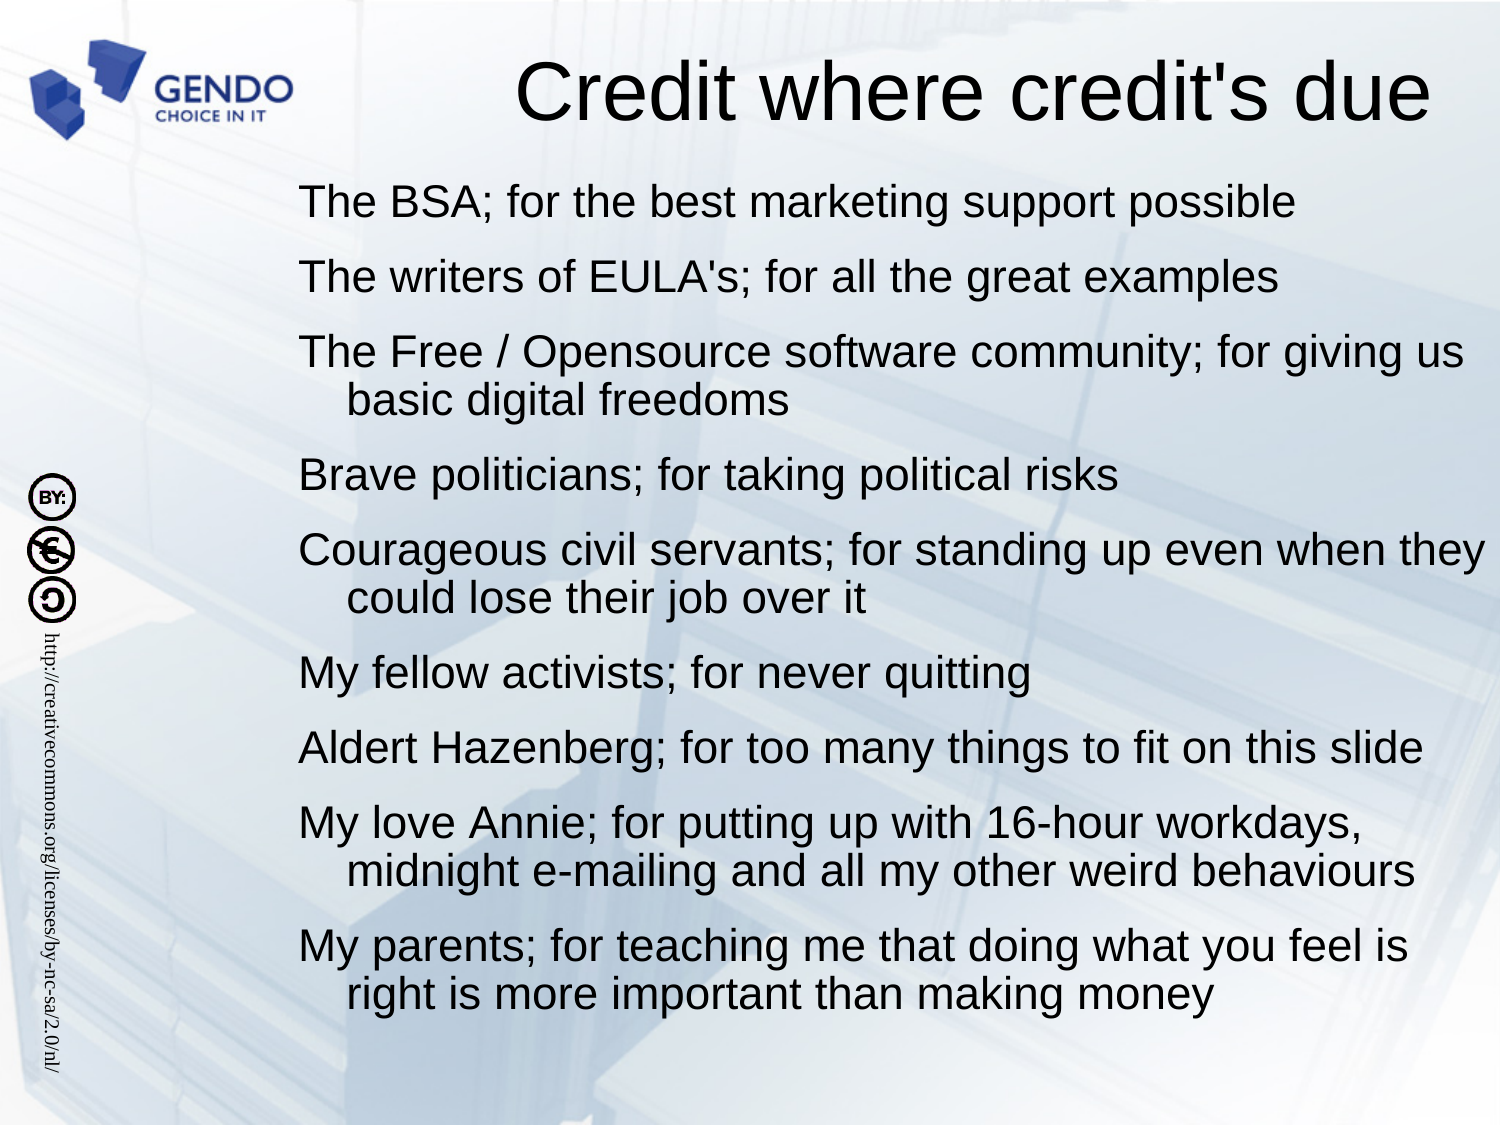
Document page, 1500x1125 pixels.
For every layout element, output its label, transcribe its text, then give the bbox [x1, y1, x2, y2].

list The BSA; for the best marketing support possible The writers of EULA's; for all the great examples The Free / Opensource software community; for giving us basic digital freedoms Brave politicians; for taking political risks Courageous civil servants; for standing up even when they could lose their job over it My fellow activists; for never quitting Aldert Hazenberg; for too many things to fit on this slide My love Annie; for putting up with 16-hour workdays, midnight e-mailing and all my other weird behaviours My parents; for teaching me that doing what you feel is right is more important than making money [282, 178, 1491, 1072]
picture [0, 0, 1500, 1125]
title Credit where credit's due [450, 21, 1498, 167]
